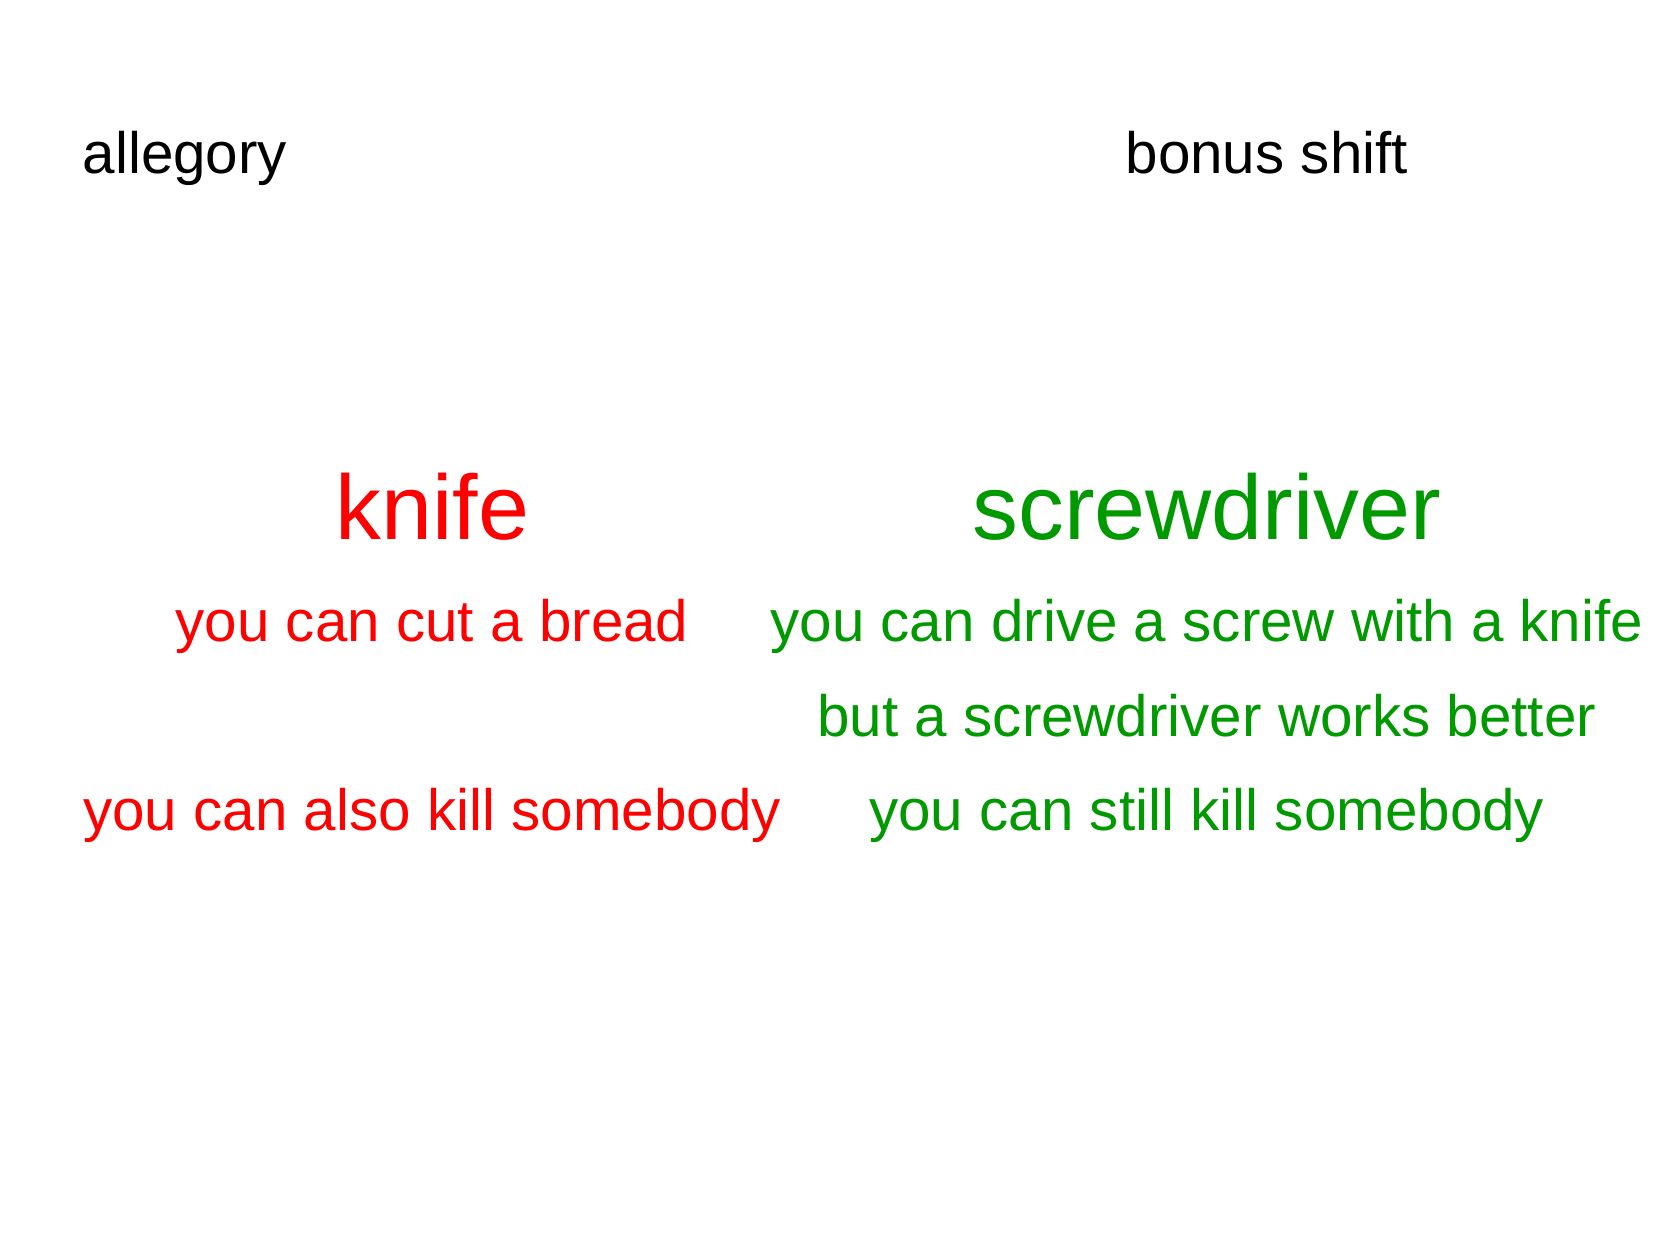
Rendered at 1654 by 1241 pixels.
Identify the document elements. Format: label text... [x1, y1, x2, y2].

title bonus shift [767, 49, 1409, 257]
title allegory [82, 49, 767, 257]
list knife you can cut a bread you can also kill somebody [6, 290, 690, 1010]
list screwdriver you can drive a screw with a knife but a screwdriver works better you can still kill somebody [690, 290, 1654, 1010]
